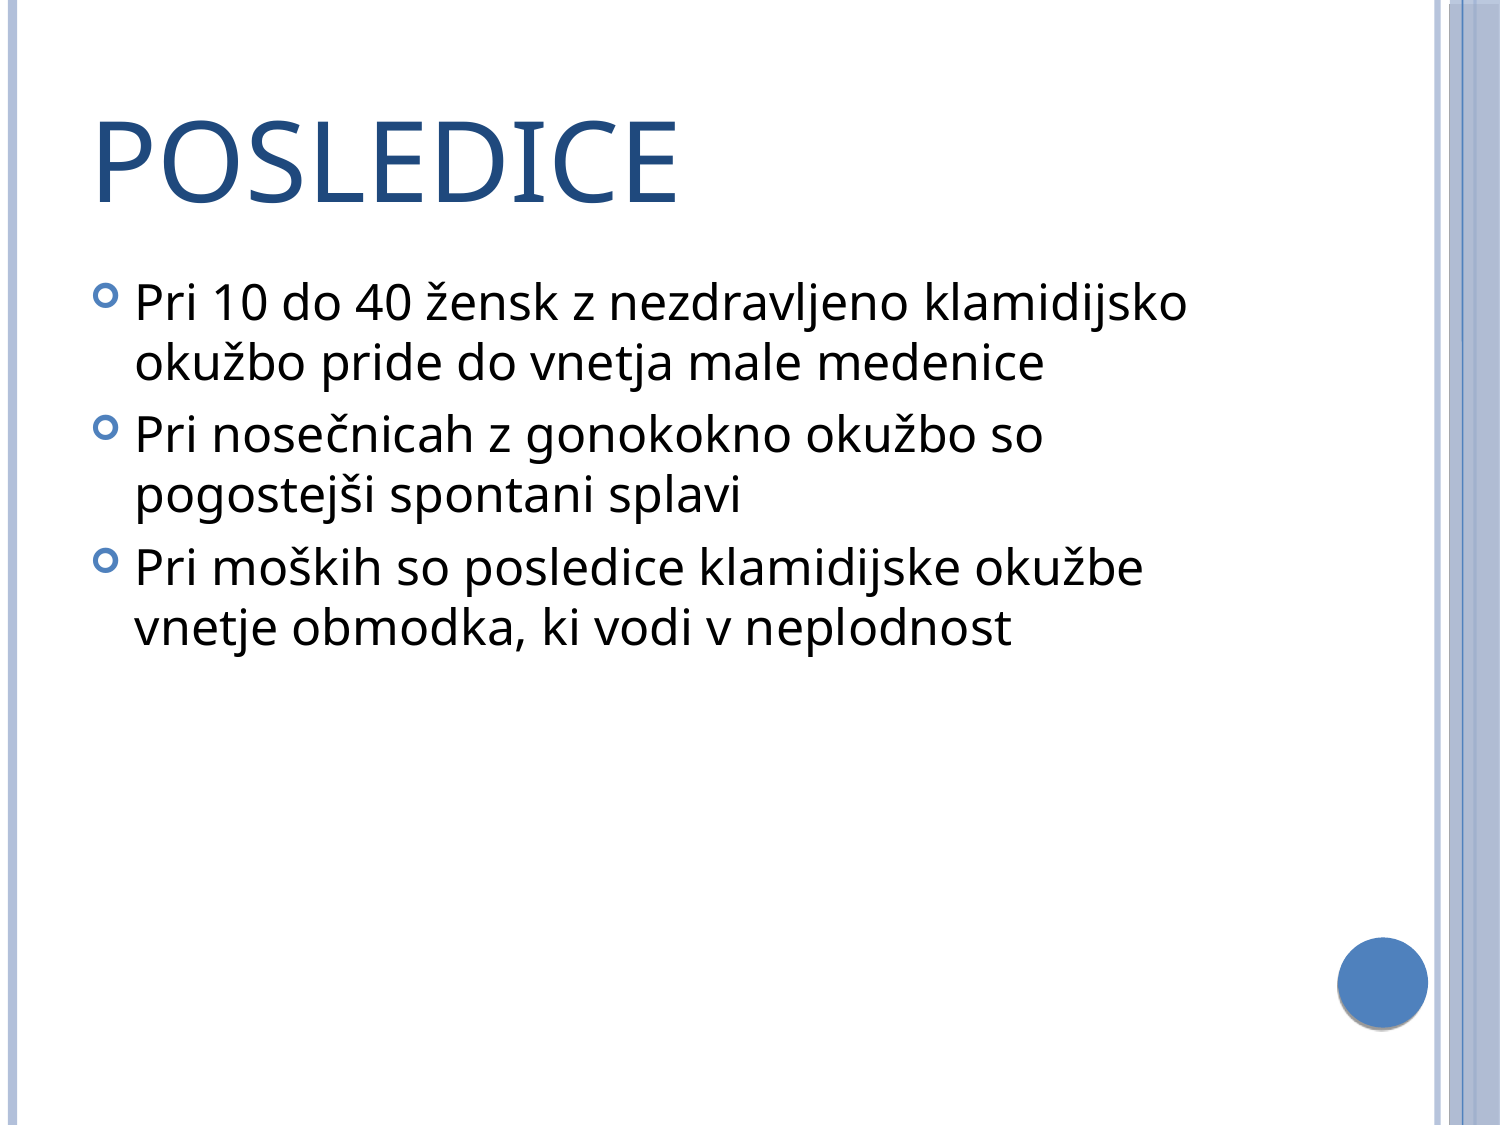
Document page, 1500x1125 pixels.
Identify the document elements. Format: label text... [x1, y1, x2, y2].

list Pri 10 do 40 žensk z nezdravljeno klamidijsko okužbo pride do vnetja male medenice Pri nosečnicah z gonokokno okužbo so pogostejši spontani splavi Pri moških so posledice klamidijske okužbe vnetje obmodka, ki vodi v neplodnost [75, 262, 1300, 1062]
title posledice [75, 45, 1300, 233]
